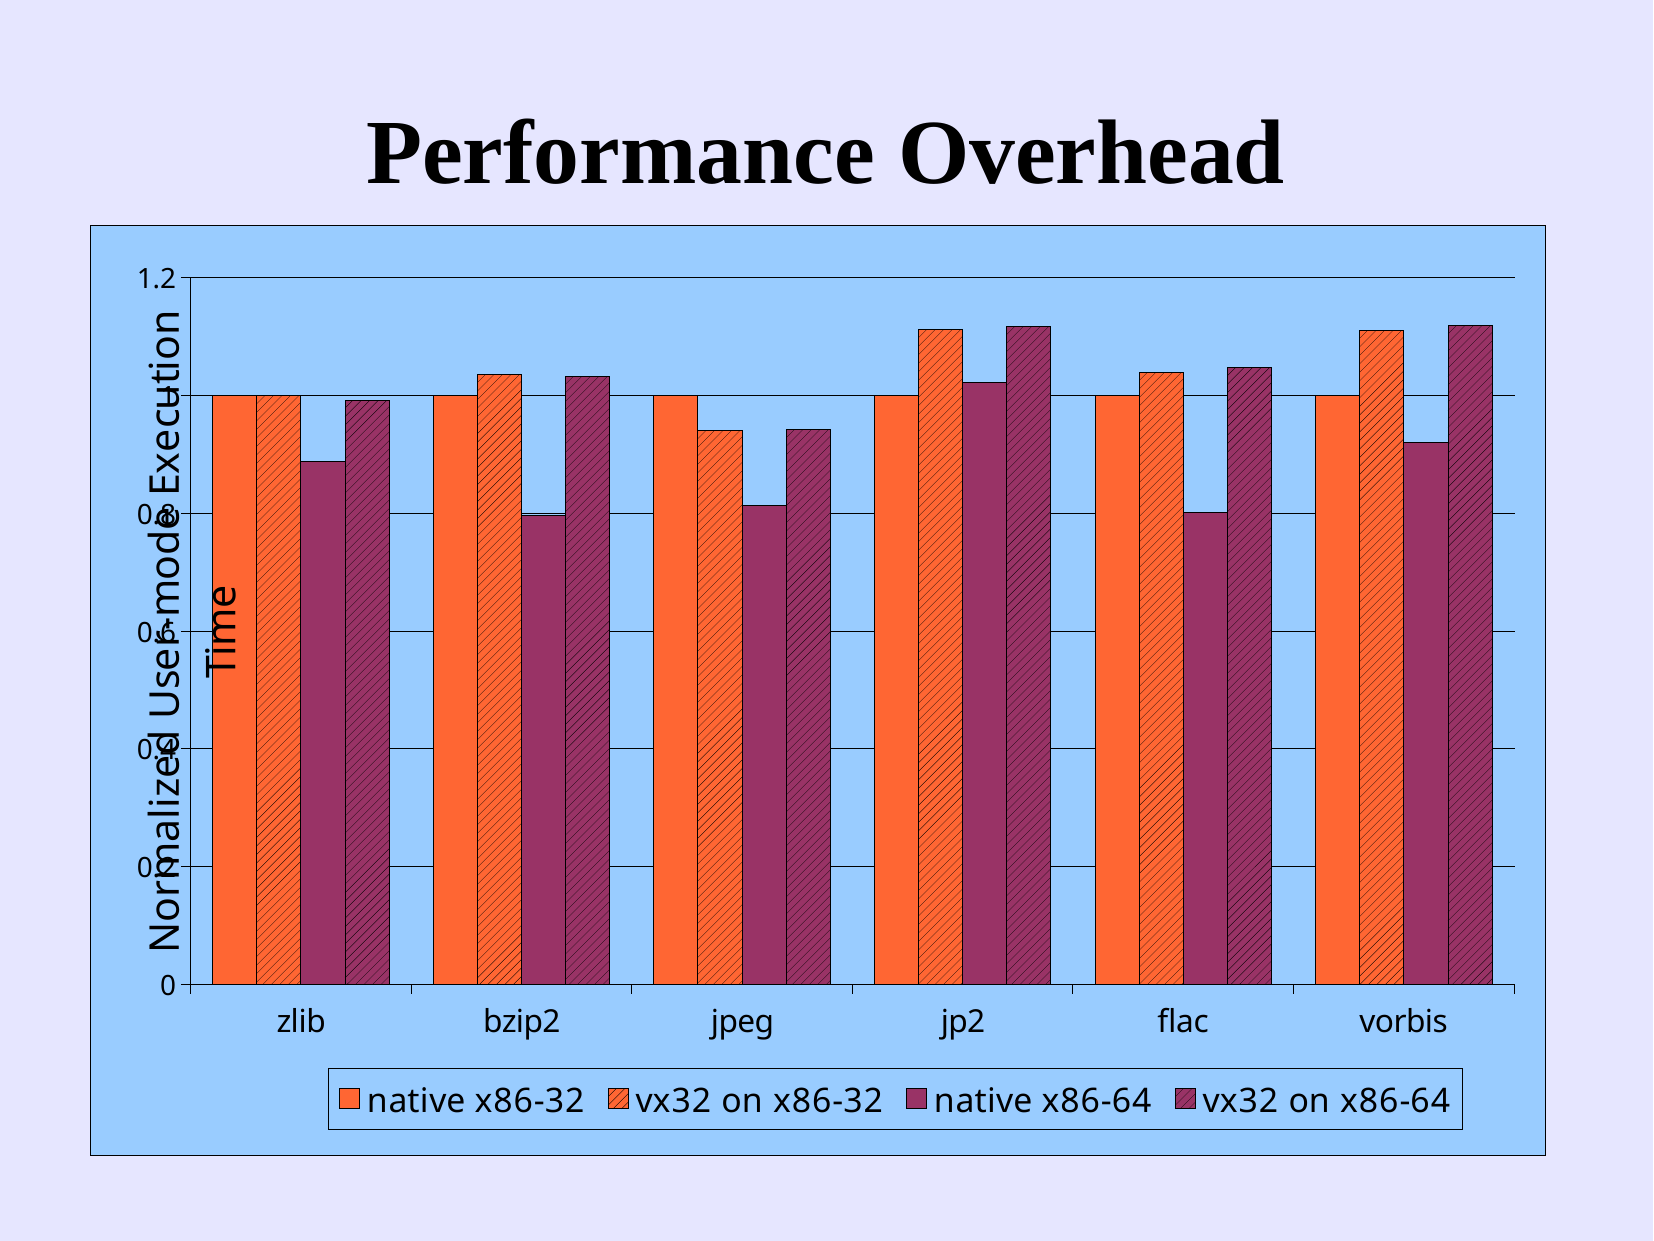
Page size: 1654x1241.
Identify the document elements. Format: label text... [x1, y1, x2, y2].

chart [90, 225, 1546, 1156]
title Performance Overhead [82, 49, 1571, 257]
